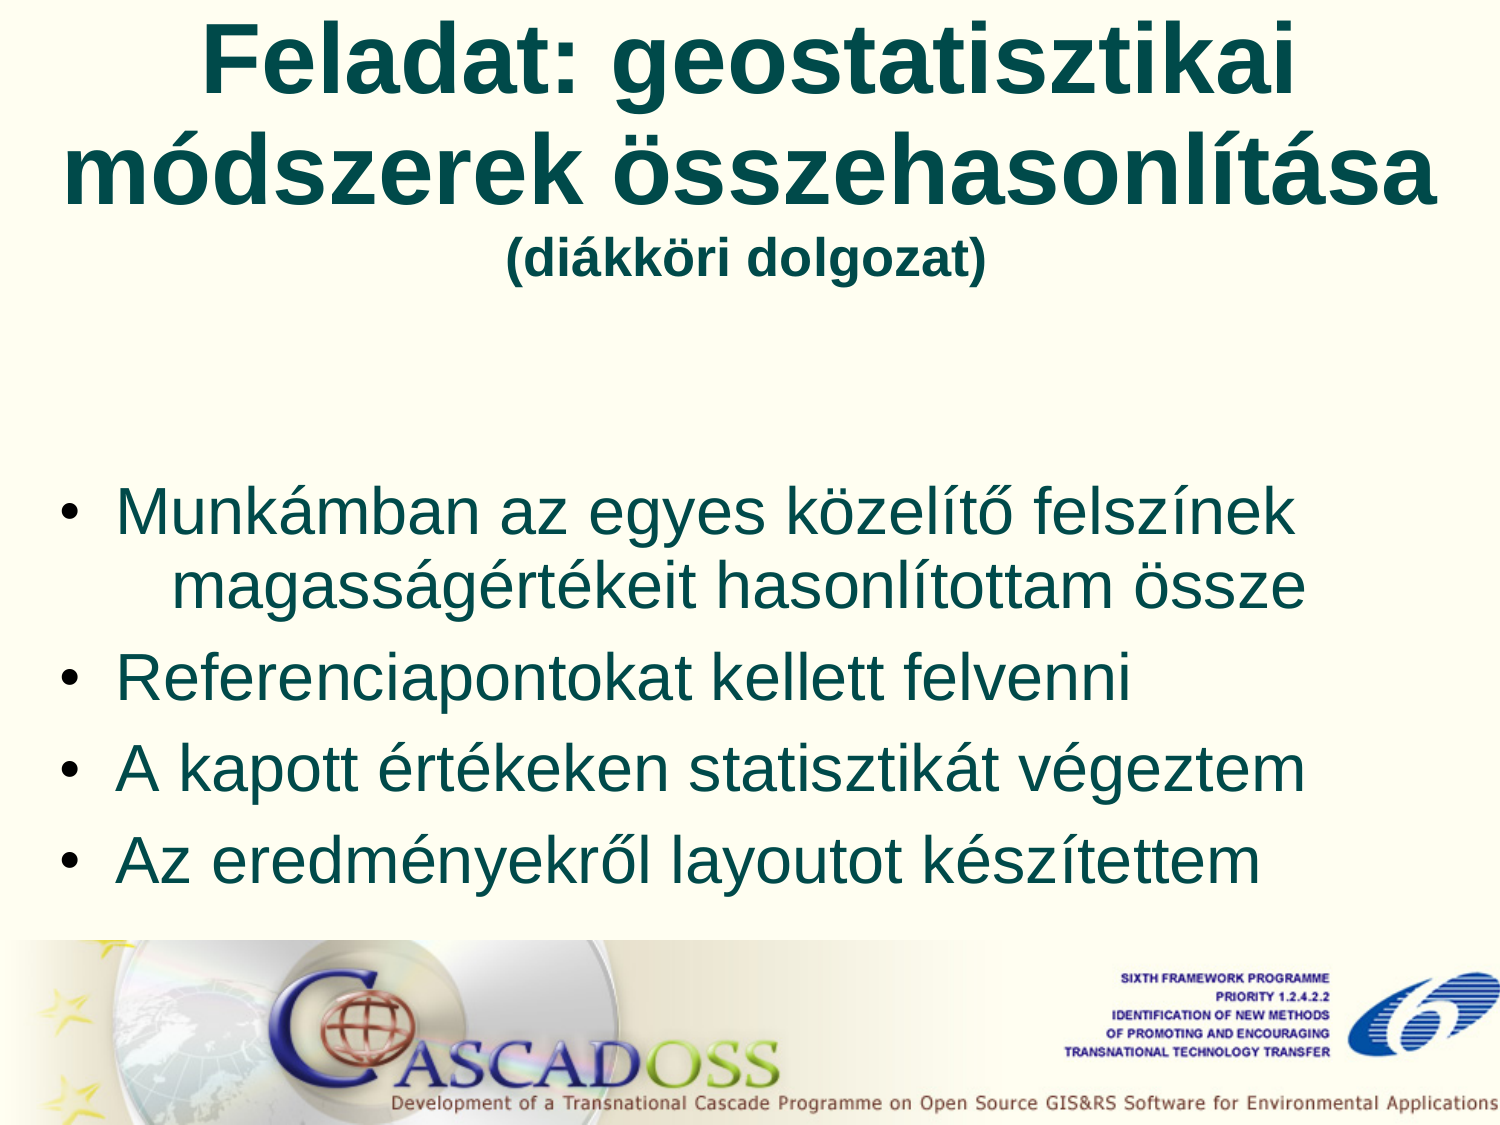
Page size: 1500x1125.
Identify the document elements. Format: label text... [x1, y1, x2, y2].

list Munkámban az egyes közelítő felszínek magasságértékeit hasonlítottam össze Referenciapontokat kellett felvenni A kapott értékeken statisztikát végeztem Az eredményekről layoutot készítettem [59, 473, 1447, 916]
title Feladat: geostatisztikai módszerek összehasonlítása [0, 2, 1500, 227]
text_box (diákköri dolgozat) [491, 219, 1004, 618]
picture [0, 940, 1500, 1125]
